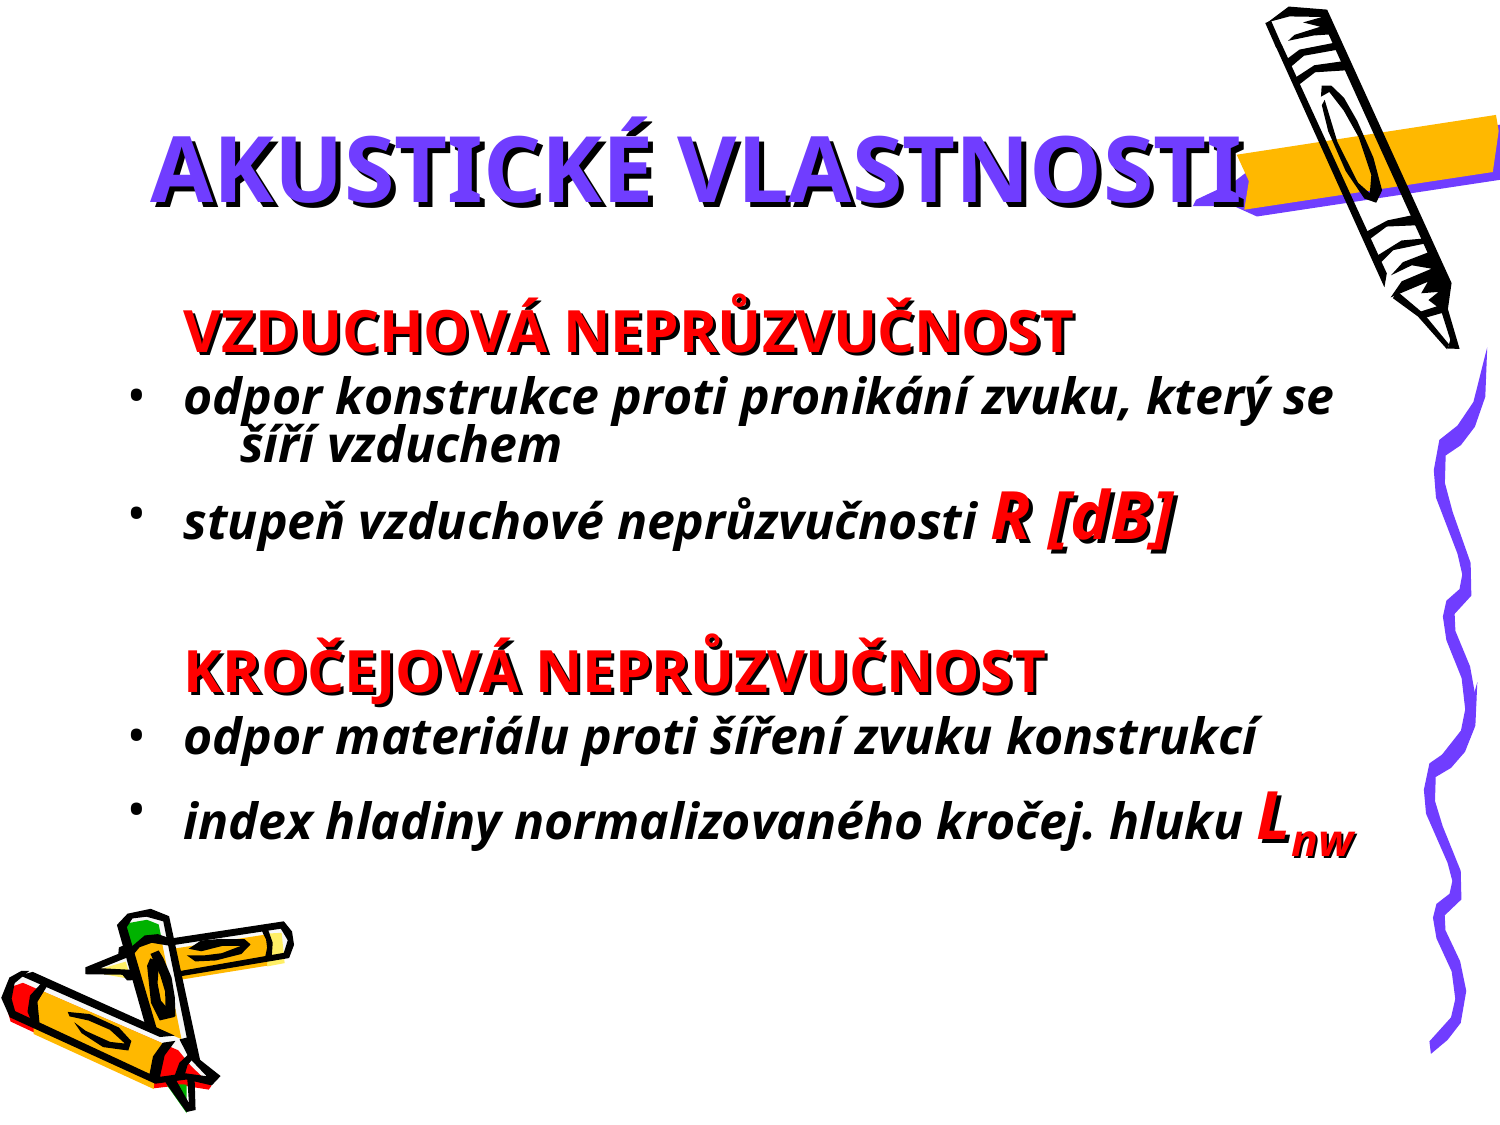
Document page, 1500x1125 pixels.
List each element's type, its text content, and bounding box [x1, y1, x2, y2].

title AKUSTICKÉ VLASTNOSTI [53, 78, 1341, 229]
list VZDUCHOVÁ NEPRŮZVUČNOST odpor konstrukce proti pronikání zvuku, který se šíří vzduchem stupeň vzduchové neprůzvučnosti R [dB] KROČEJOVÁ NEPRŮZVUČNOST odpor materiálu proti šíření zvuku konstrukcí index hladiny normalizovaného kročej. hluku Lnw [112, 299, 1375, 901]
